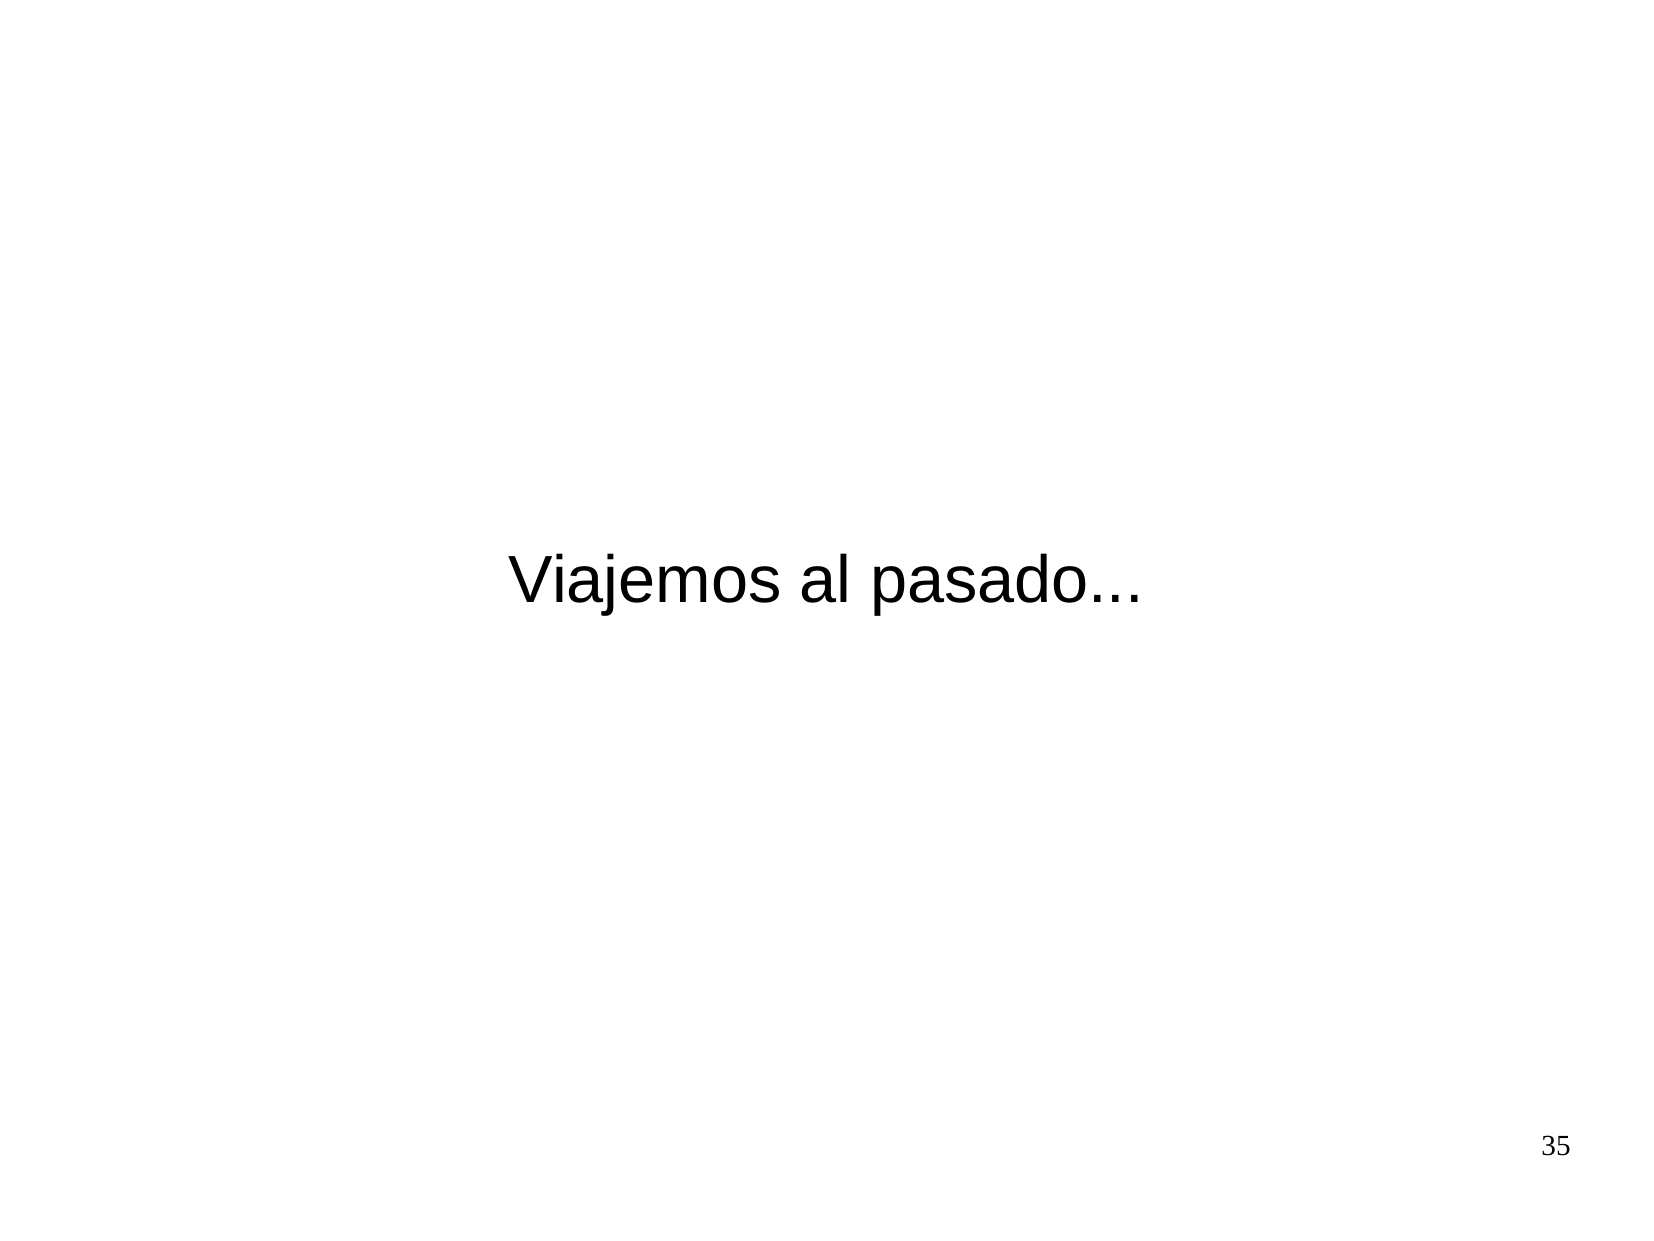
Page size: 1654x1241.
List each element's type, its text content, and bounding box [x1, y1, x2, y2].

text_box Viajemos al pasado... [82, 56, 1571, 1102]
